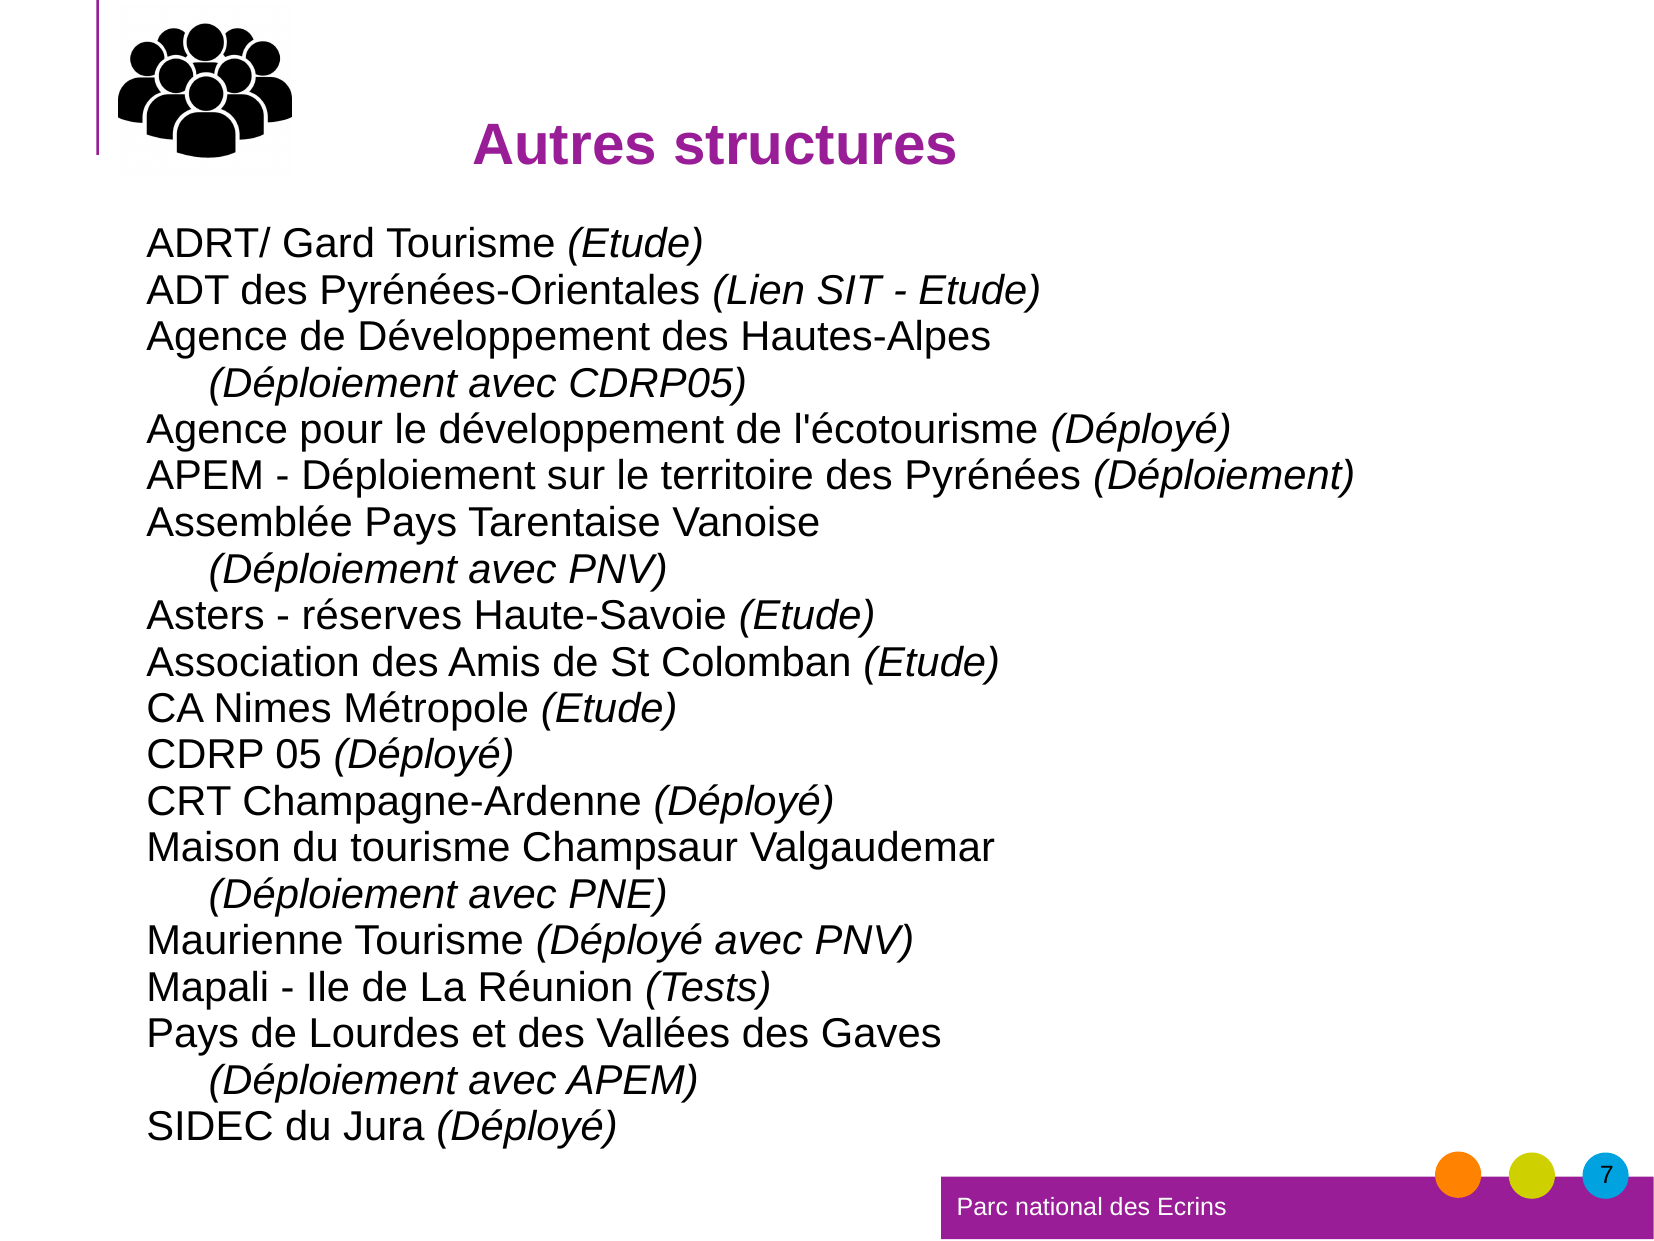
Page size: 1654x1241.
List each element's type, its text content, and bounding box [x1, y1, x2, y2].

title Autres structures [472, 29, 1241, 178]
picture [118, 3, 292, 178]
text_box ADRT/ Gard Tourisme (Etude) ADT des Pyrénées-Orientales (Lien SIT - Etude) Agence de Développement des Hautes-Alpes (Déploiement avec CDRP05) Agence pour le développement de l'écotourisme (Déployé) APEM - Déploiement sur le territoire des Pyrénées (Déploiement) Assemblée Pays Tarentaise Vanoise (Déploiement avec PNV) Asters - réserves Haute-Savoie (Etude) Association des Amis de St Colomban (Etude) CA Nimes Métropole (Etude) CDRP 05 (Déployé) CRT Champagne-Ardenne (Déployé) Maison du tourisme Champsaur Valgaudemar (Déploiement avec PNE) Maurienne Tourisme (Déployé avec PNV) Mapali - Ile de La Réunion (Tests) Pays de Lourdes et des Vallées des Gaves (Déploiement avec APEM) SIDEC du Jura (Déployé) [120, 212, 1595, 1163]
